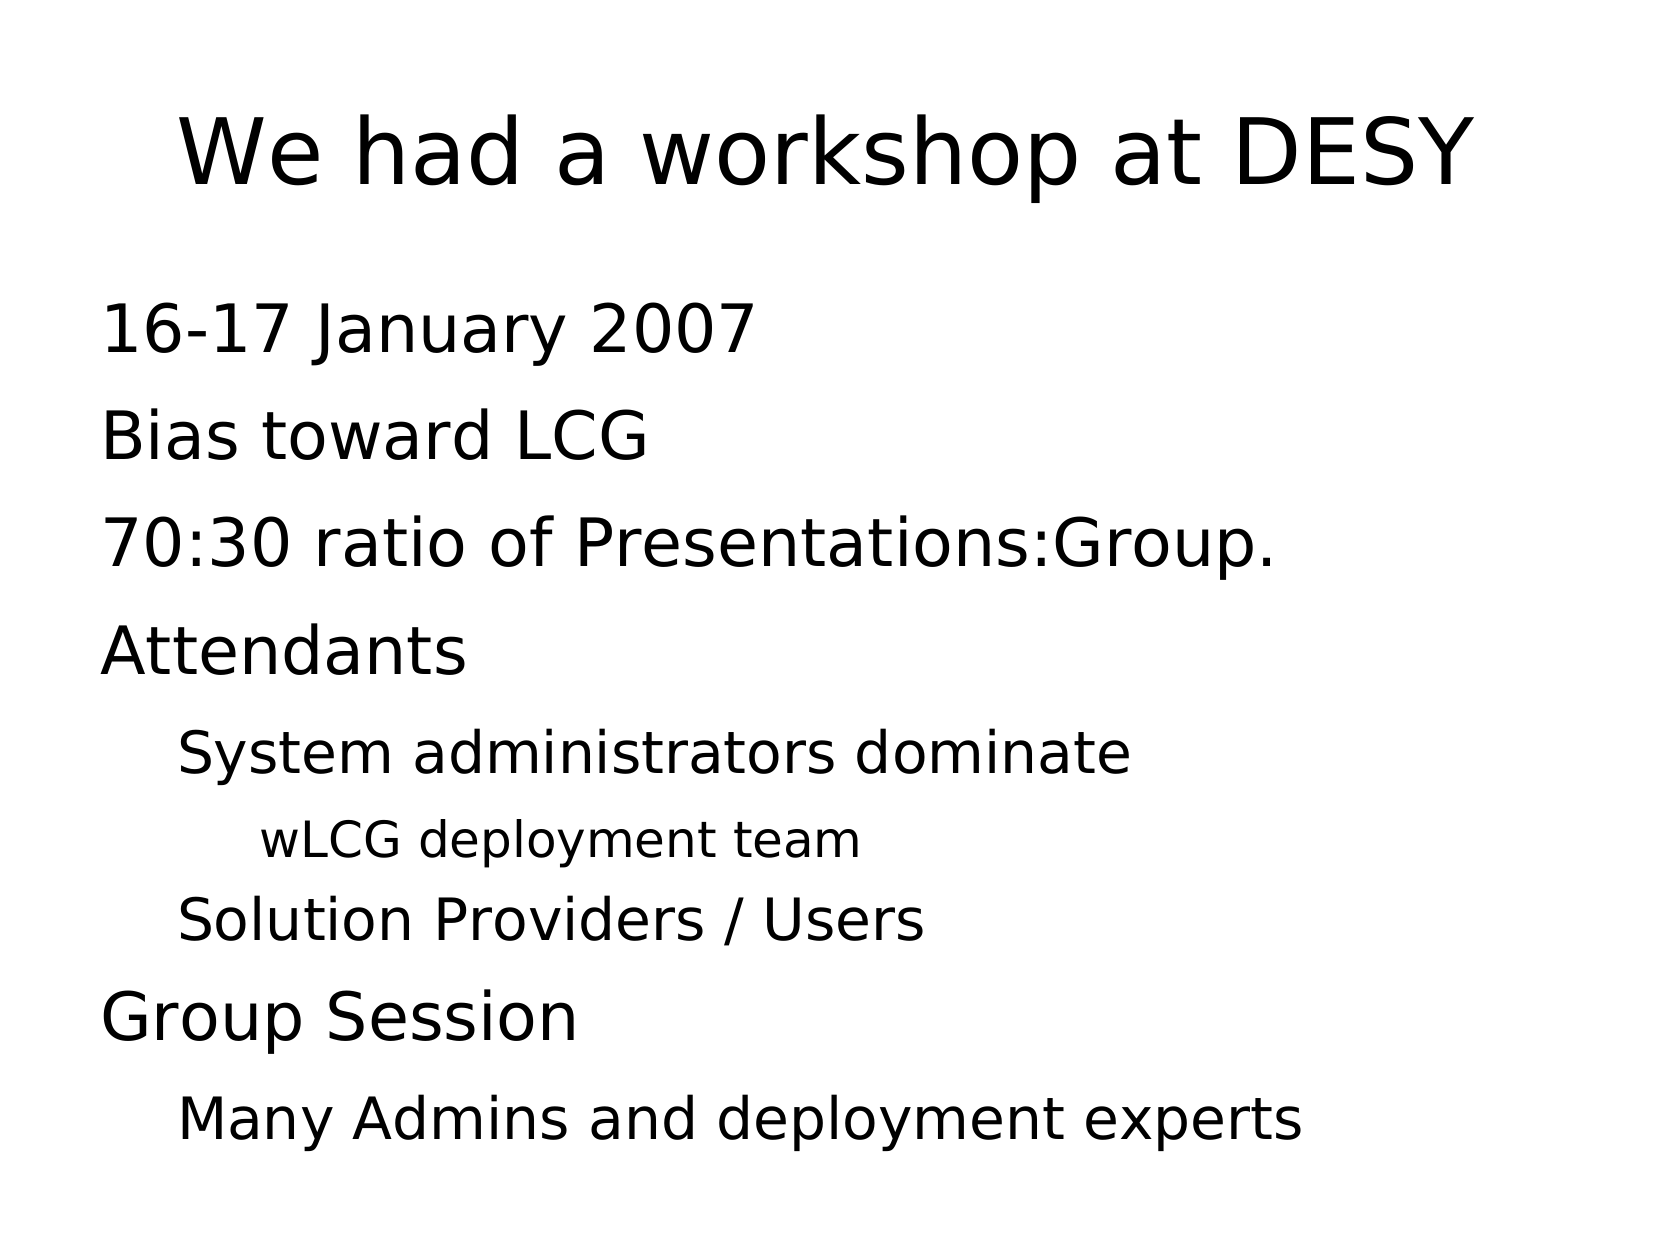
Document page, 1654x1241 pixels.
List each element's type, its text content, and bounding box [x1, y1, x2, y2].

title We had a workshop at DESY [82, 56, 1571, 250]
list 16-17 January 2007 Bias toward LCG 70:30 ratio of Presentations:Group. Attendants System administrators dominate wLCG deployment team Solution Providers / Users Group Session Many Admins and deployment experts [82, 290, 1571, 1154]
